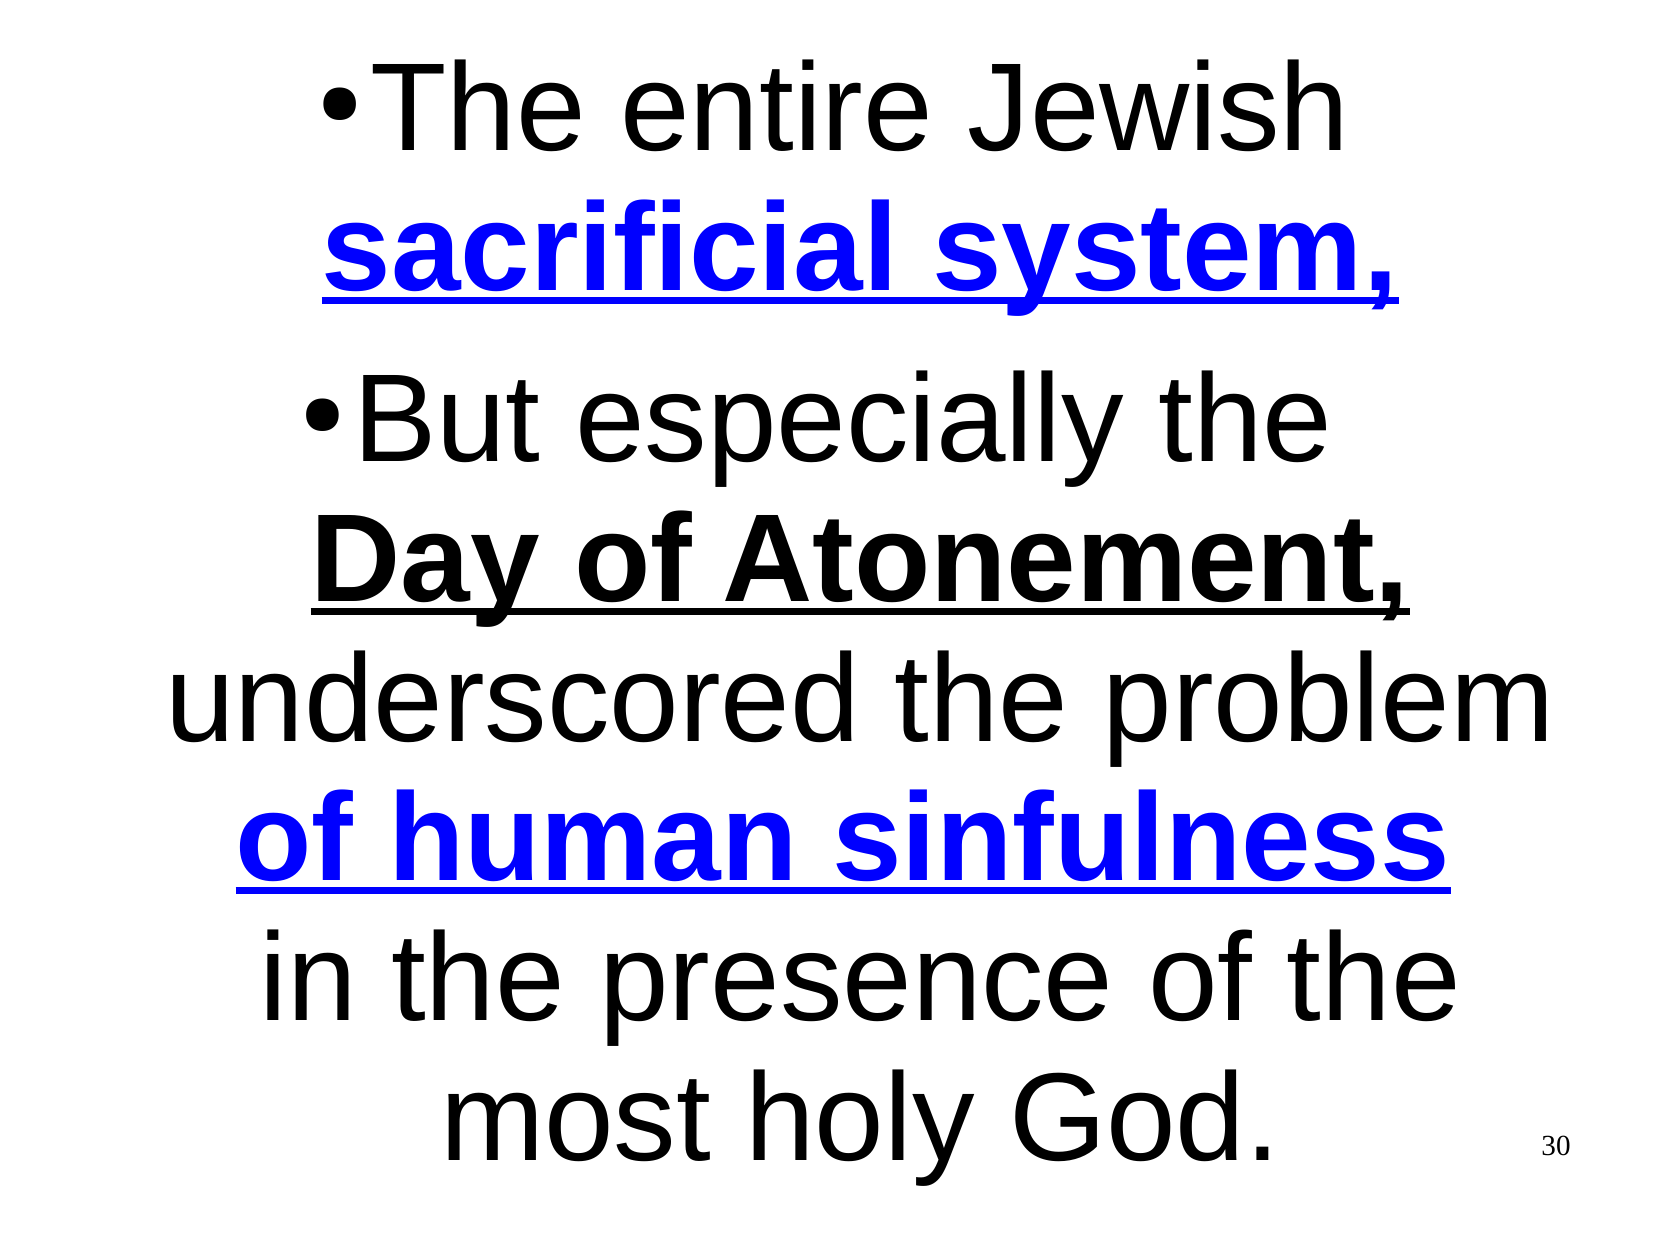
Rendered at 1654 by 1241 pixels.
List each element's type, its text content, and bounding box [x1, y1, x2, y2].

list The entire Jewish sacrificial system, But especially the Day of Atonement, underscored the problem of human sinfulness in the presence of the most holy God. [37, 37, 1613, 1238]
